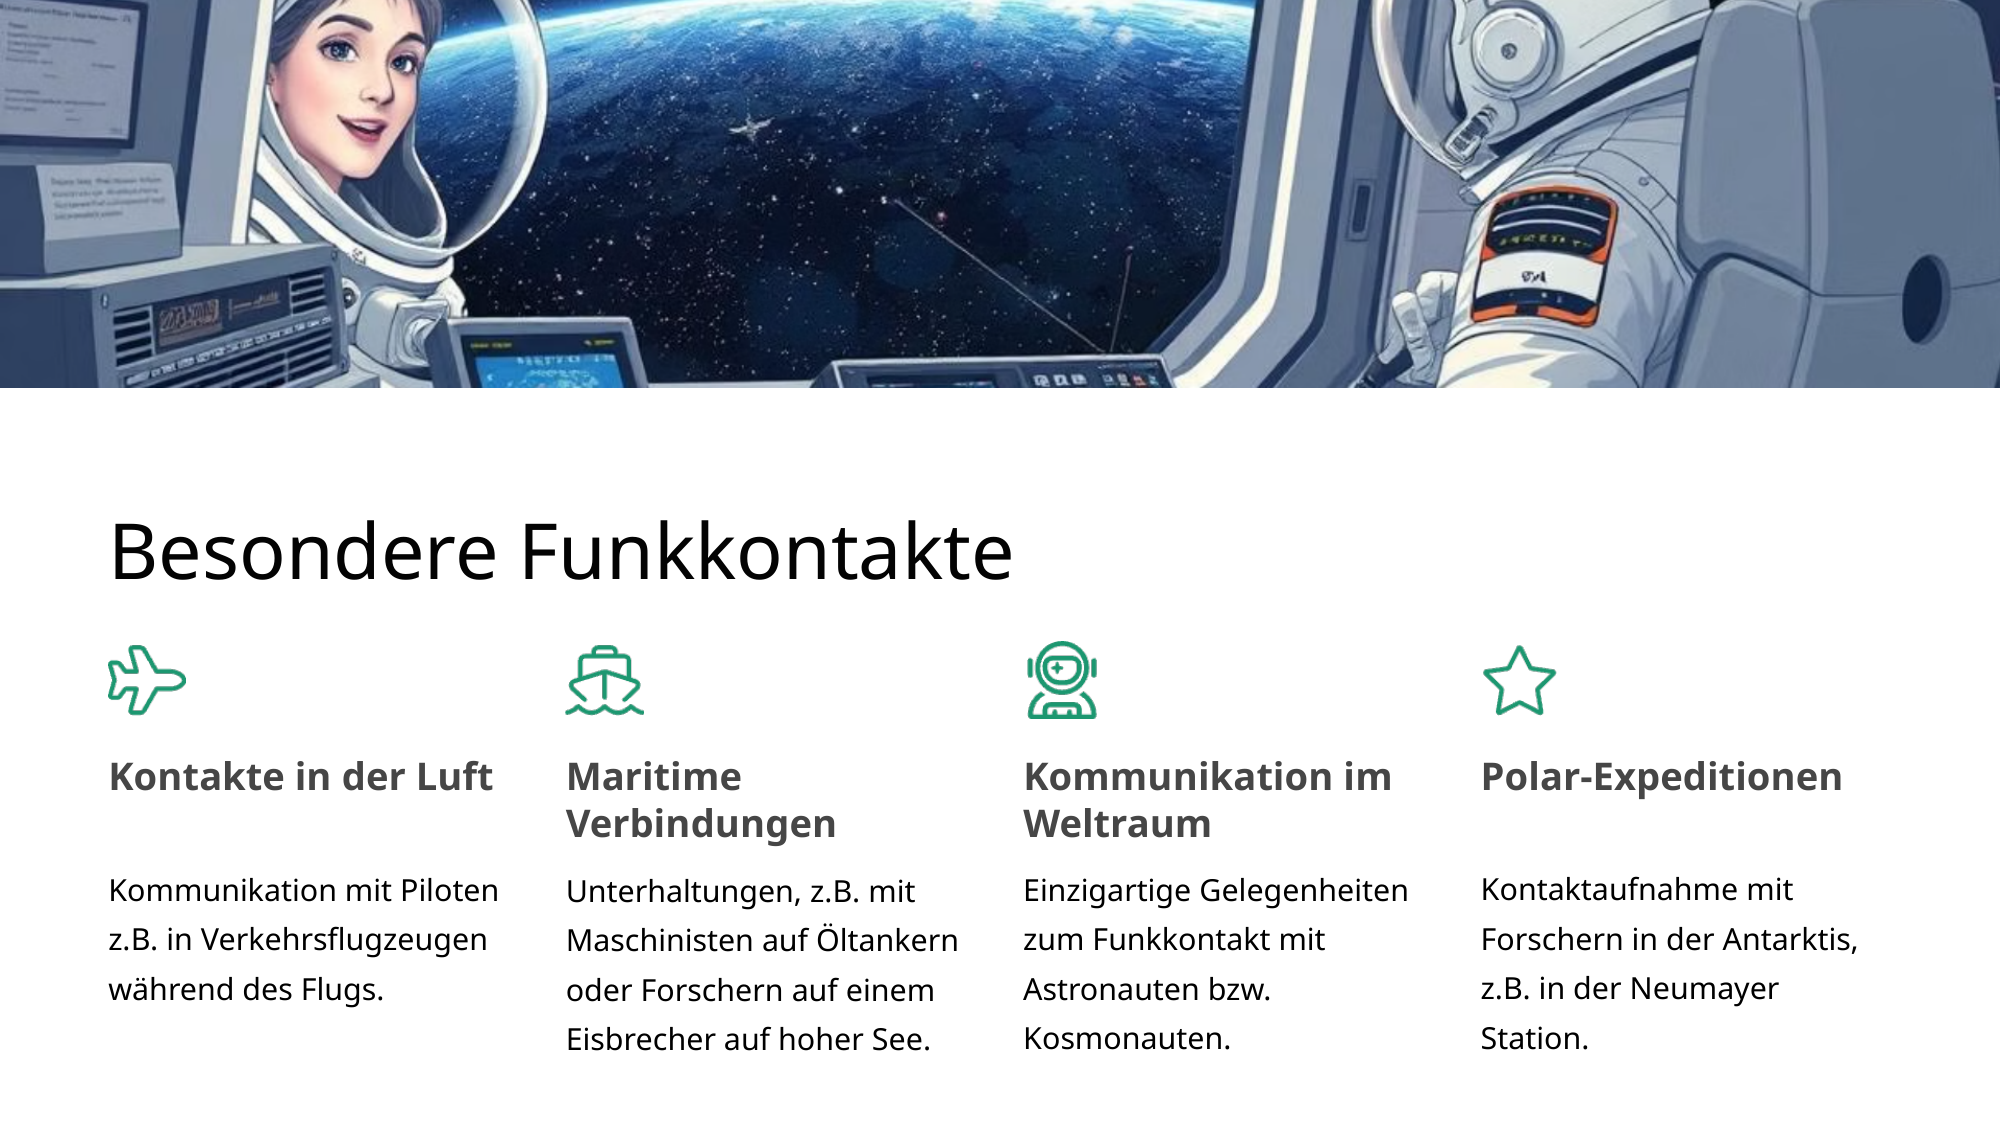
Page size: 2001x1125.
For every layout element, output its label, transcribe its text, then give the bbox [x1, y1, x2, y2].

text_box Kontaktaufnahme mit Forschern in der Antarktis, z.B. in der Neumayer Station. [1481, 857, 1891, 1006]
picture [108, 641, 186, 720]
picture [565, 641, 644, 720]
text_box Besondere Funkkontakte [108, 498, 1320, 595]
text_box Unterhaltungen, z.B. mit Maschinisten auf Öltankern oder Forschern auf einem Eisbrecher auf hoher See. [566, 859, 977, 1070]
picture [0, 0, 2000, 388]
text_box Einzigartige Gelegenheiten zum Funkkontakt mit Astronauten bzw. Kosmonauten. [1023, 858, 1434, 1069]
text_box Kommunikation mit Piloten z.B. in Verkehrsflugzeugen während des Flugs. [108, 858, 519, 1051]
text_box Maritime Verbindungen [566, 750, 966, 798]
text_box Polar-Expeditionen [1481, 750, 1868, 798]
text_box Kommunikation im Weltraum [1023, 750, 1457, 798]
picture [1023, 641, 1101, 720]
text_box Kontakte in der Luft [108, 750, 496, 798]
picture [1480, 641, 1559, 720]
